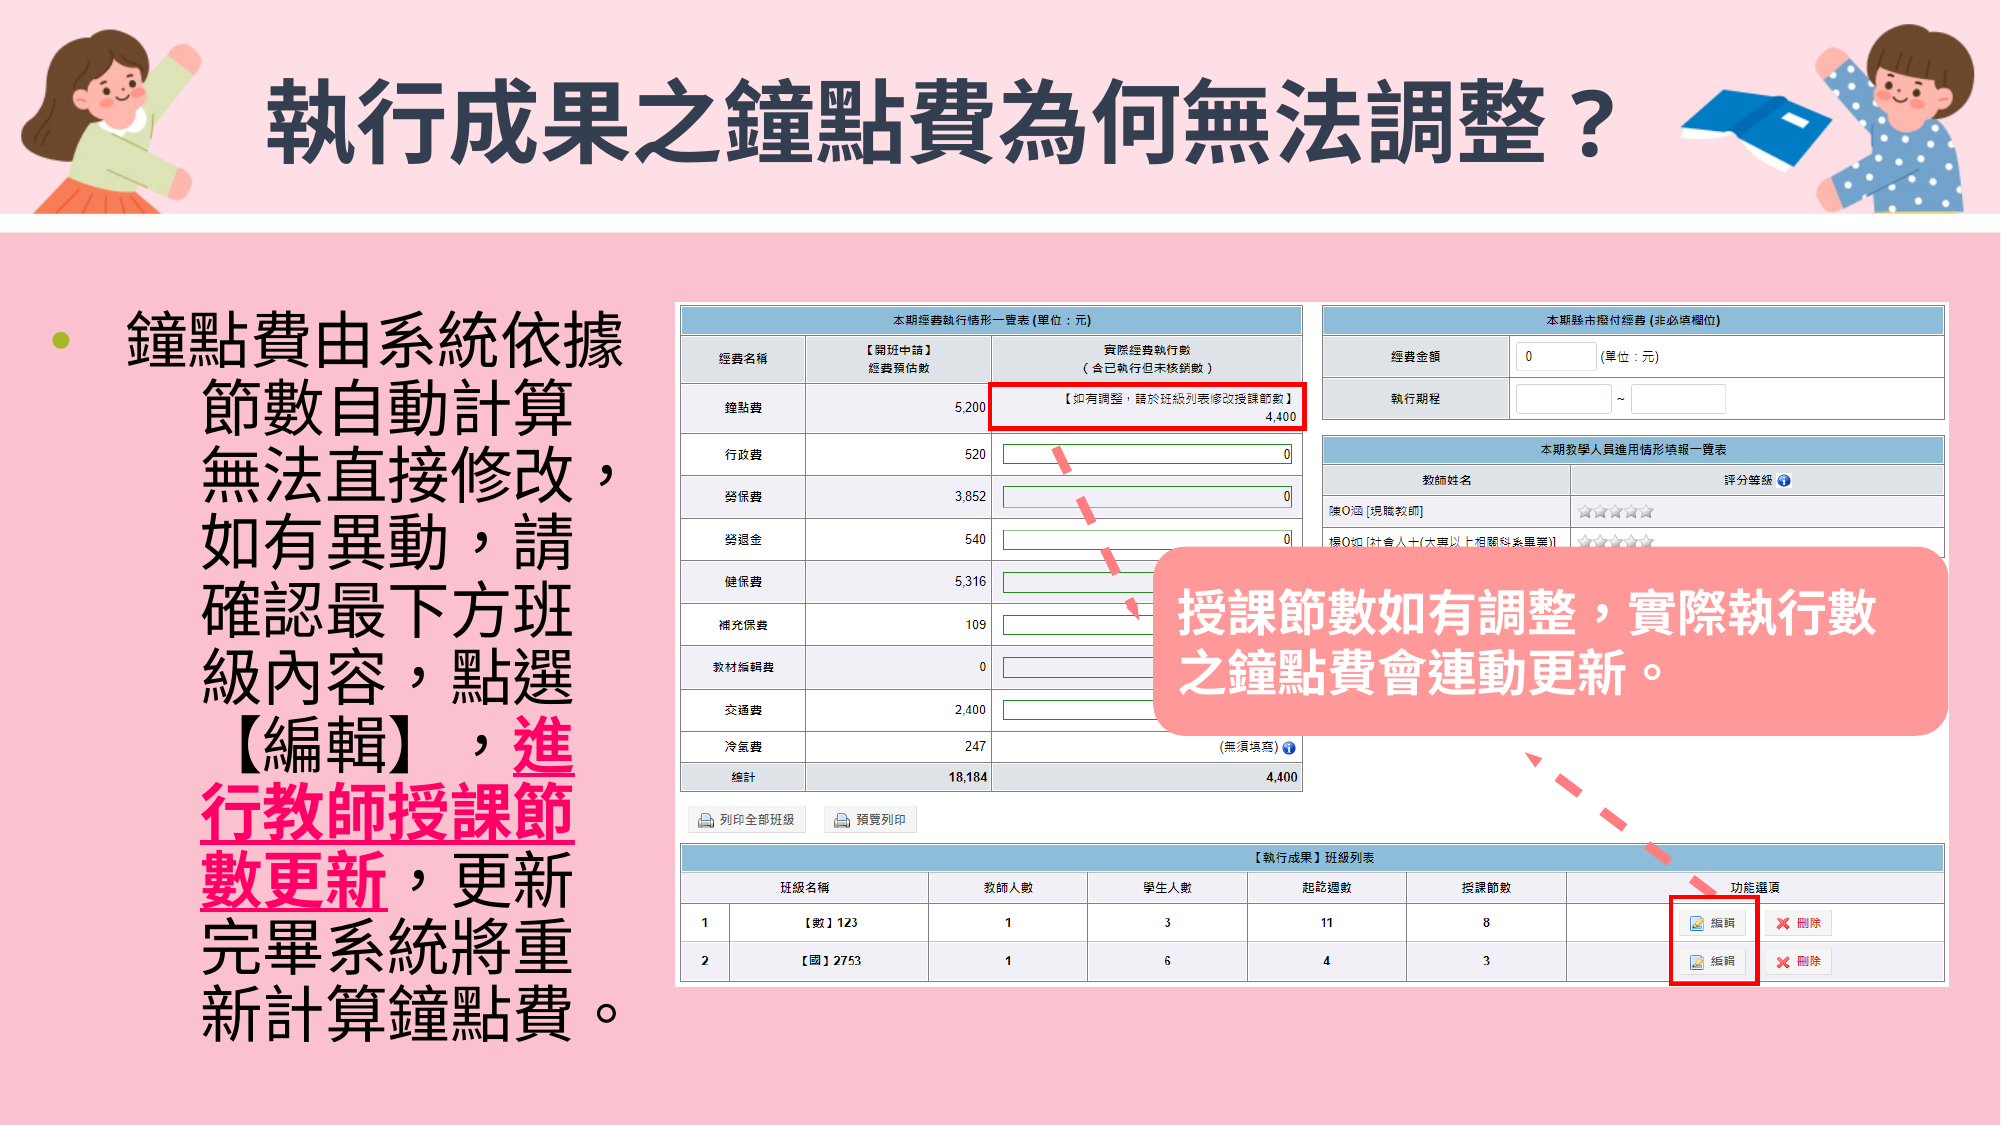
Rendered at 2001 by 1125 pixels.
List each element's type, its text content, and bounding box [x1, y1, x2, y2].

text_box 鐘點費由系統依據節數自動計算無法直接修改，如有異動，請確認最下方班級內容，點選【編輯】，進行教師授課節數更新，更新完畢系統將重新計算鐘點費。 [35, 302, 640, 1059]
text_box 執行成果之鐘點費為何無法調整? [250, 58, 1630, 183]
text_box 授課節數如有調整，實際執行數之鐘點費會連動更新。 [1153, 546, 1949, 736]
picture [675, 302, 1949, 987]
